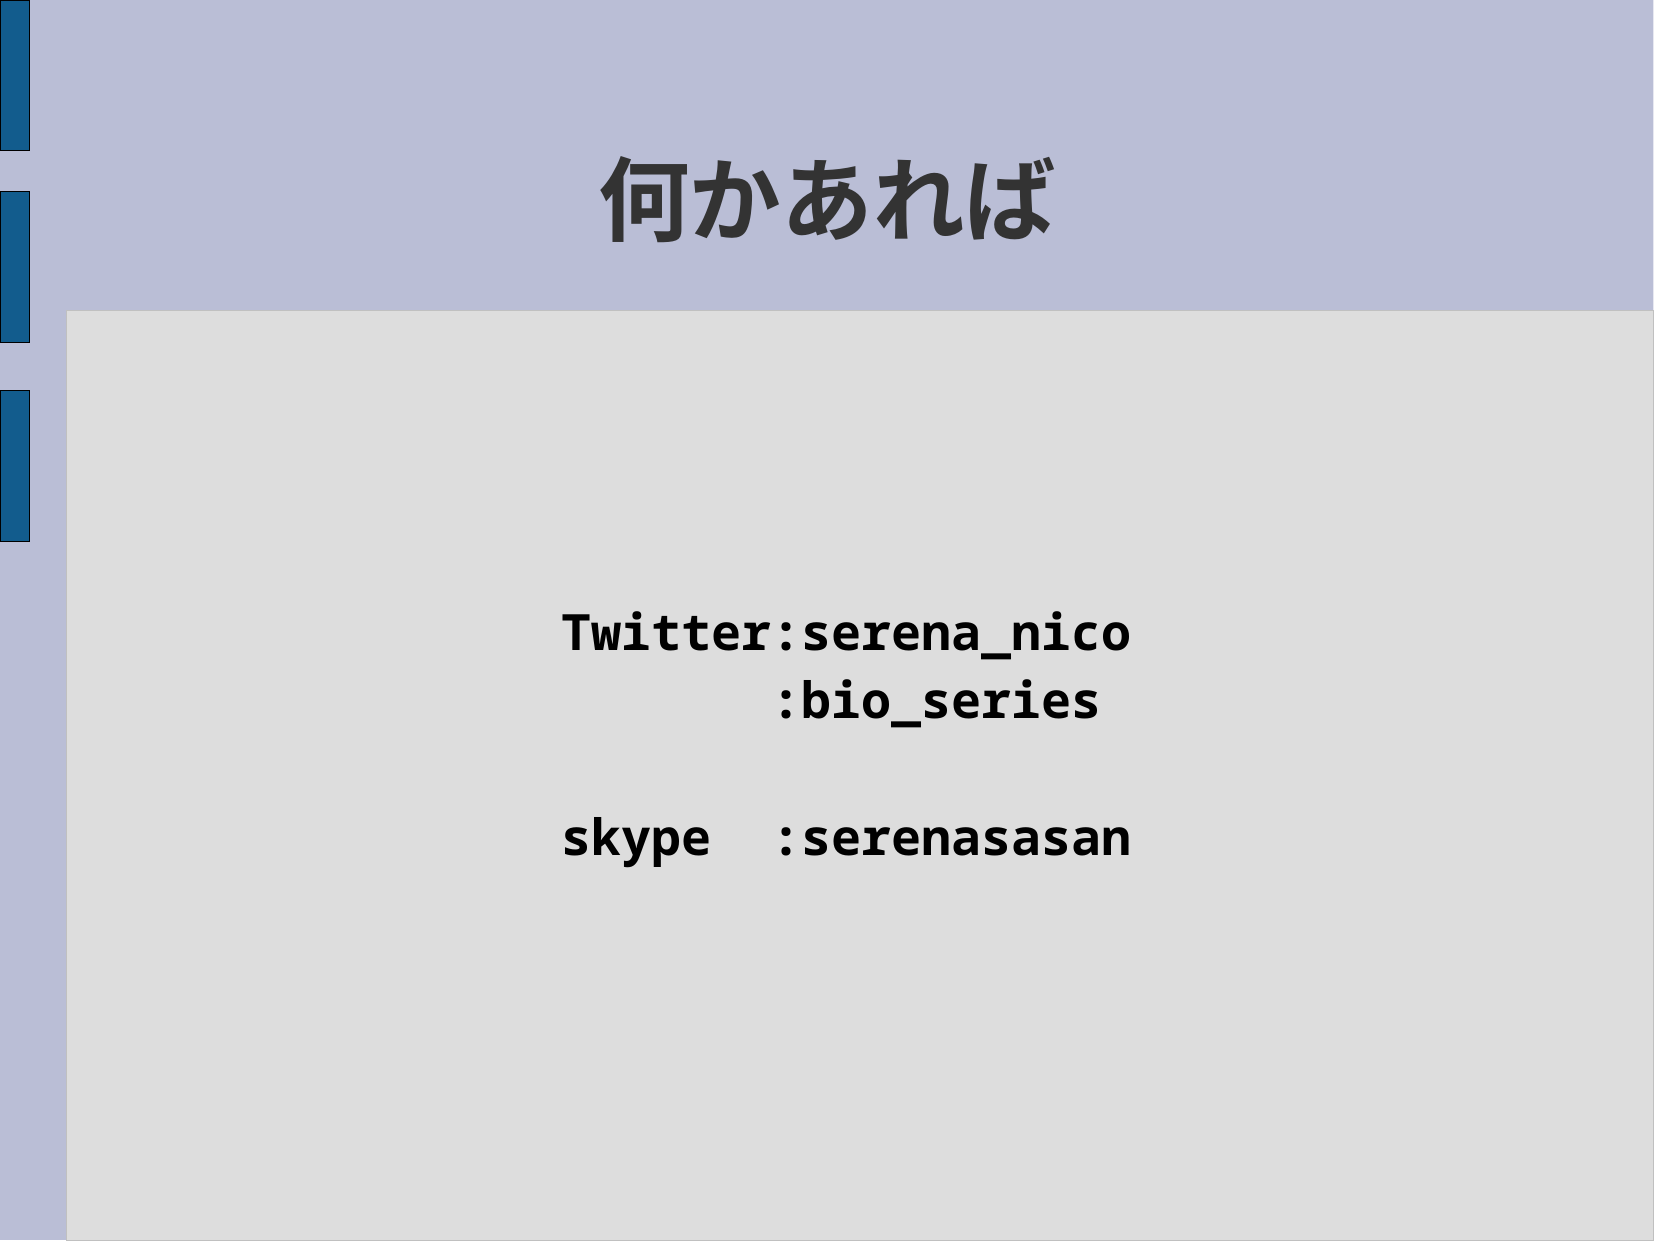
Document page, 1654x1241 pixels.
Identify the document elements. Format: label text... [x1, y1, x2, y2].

subtitle Twitter:serena_nico :bio_series skype :serenasasan [561, 462, 1237, 1004]
title 何かあれば [121, 91, 1534, 299]
